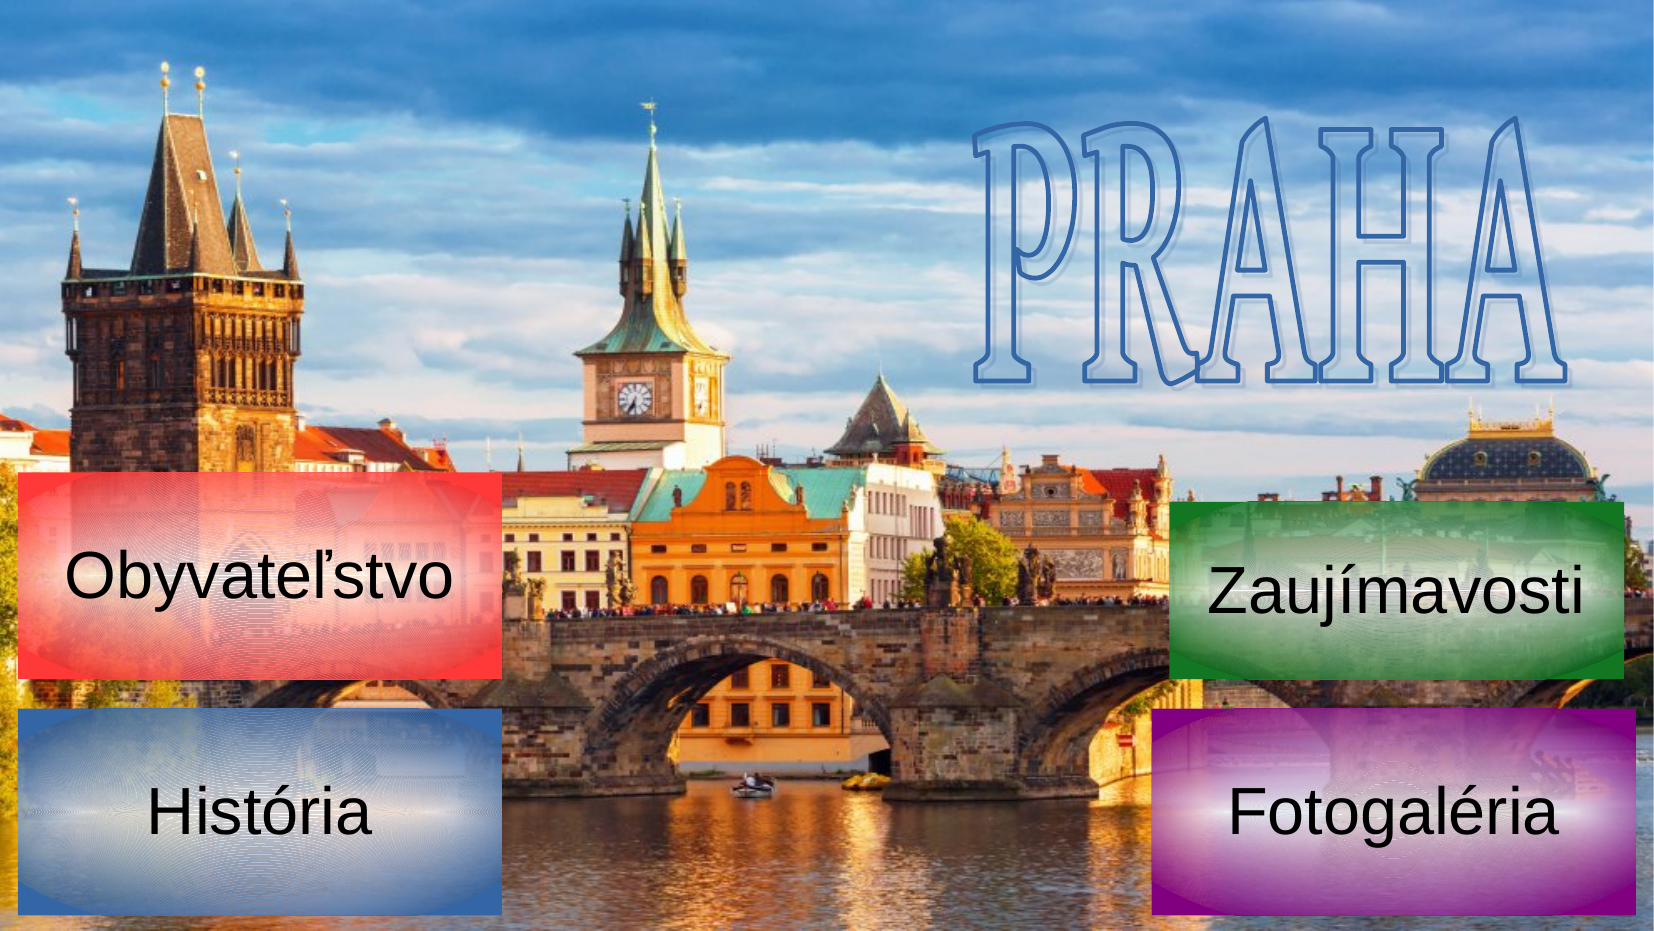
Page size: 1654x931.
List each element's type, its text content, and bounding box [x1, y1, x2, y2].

text_box História [17, 708, 502, 916]
subtitle Fotogaléria [1151, 708, 1636, 916]
text_box Zaujímavosti [1169, 501, 1625, 680]
text_box PRAHA [1083, 118, 1316, 384]
picture [0, 0, 1654, 931]
text_box PRAHA [974, 123, 1075, 382]
text_box PRAHA [1447, 118, 1565, 381]
text_box PRAHA [1320, 129, 1442, 382]
text_box Obyvateľstvo [17, 472, 502, 680]
